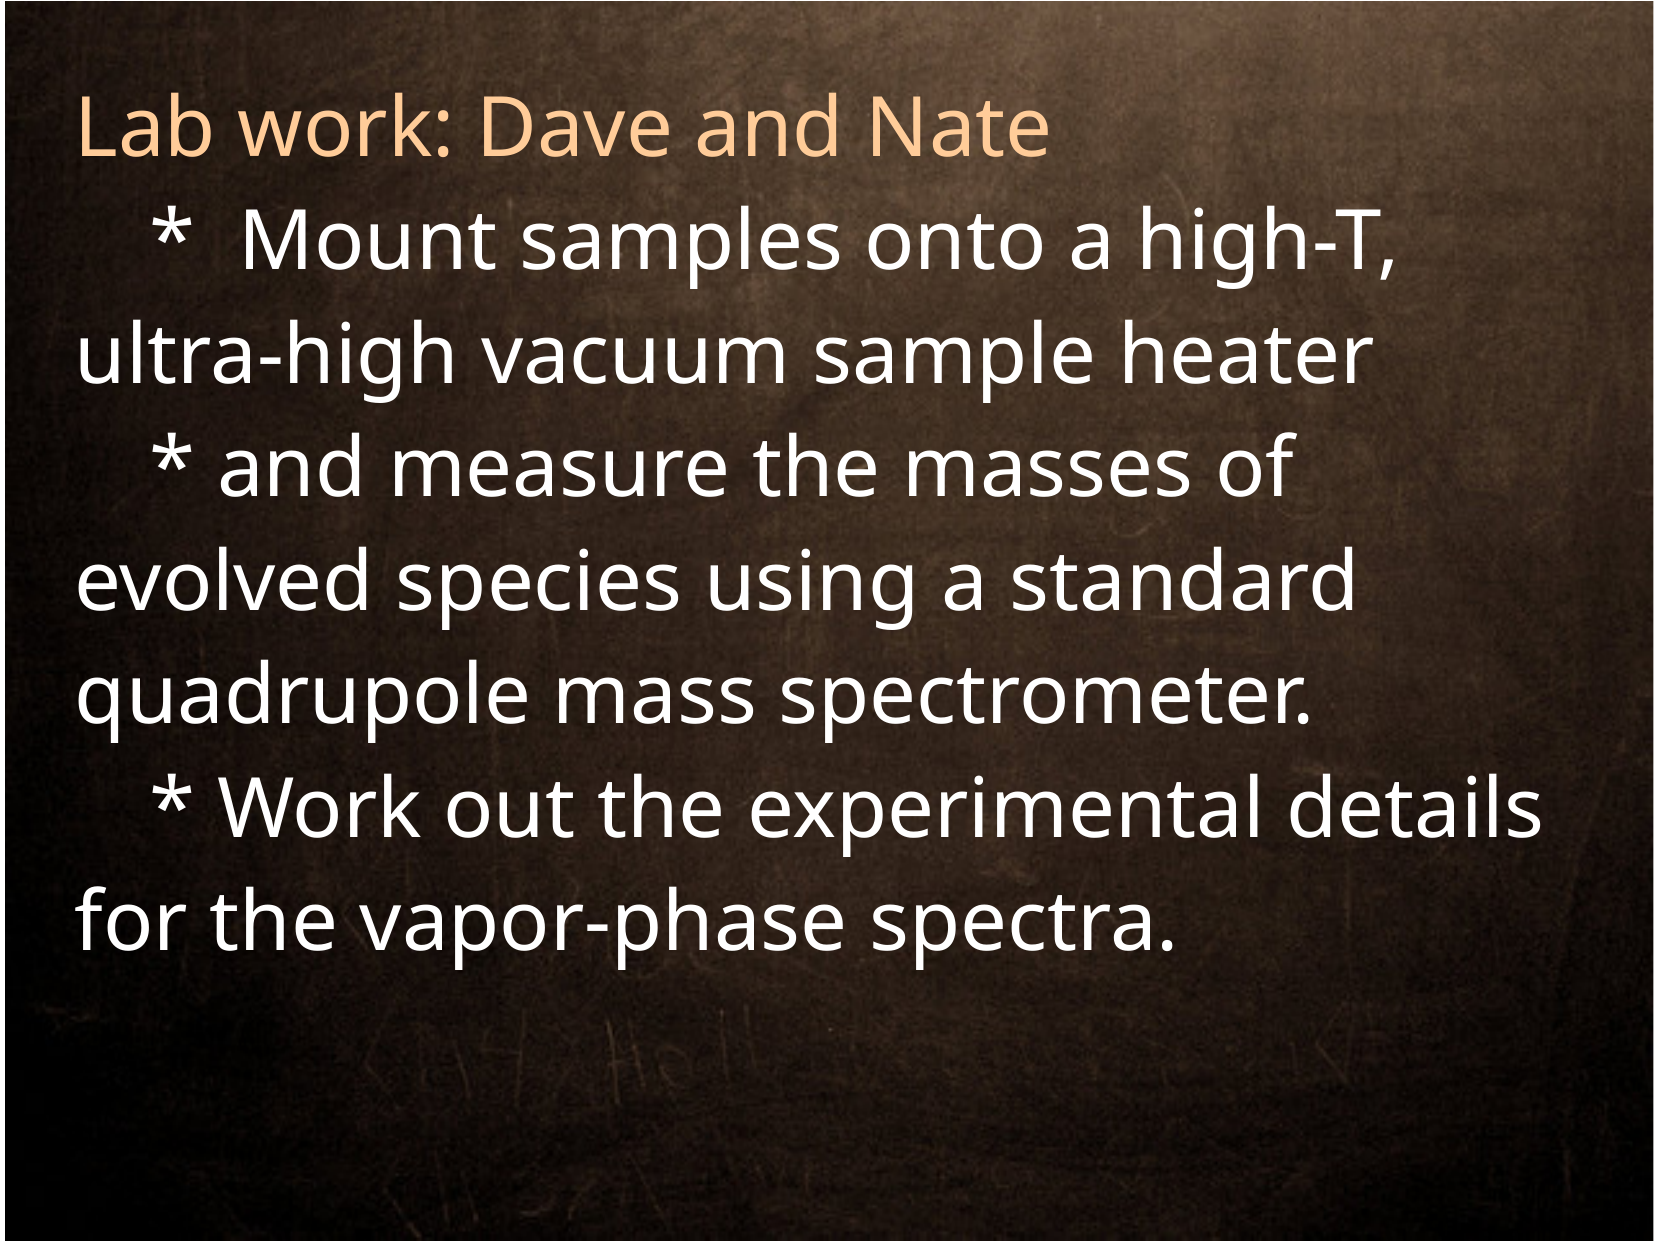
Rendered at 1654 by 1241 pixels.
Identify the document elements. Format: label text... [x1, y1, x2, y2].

text_box Lab work: Dave and Nate * Mount samples onto a high-T, ultra-high vacuum sample heater * and measure the masses of evolved species using a standard quadrupole mass spectrometer. * Work out the experimental details for the vapor-phase spectra. [60, 60, 1591, 1004]
picture [5, 1, 1654, 1241]
